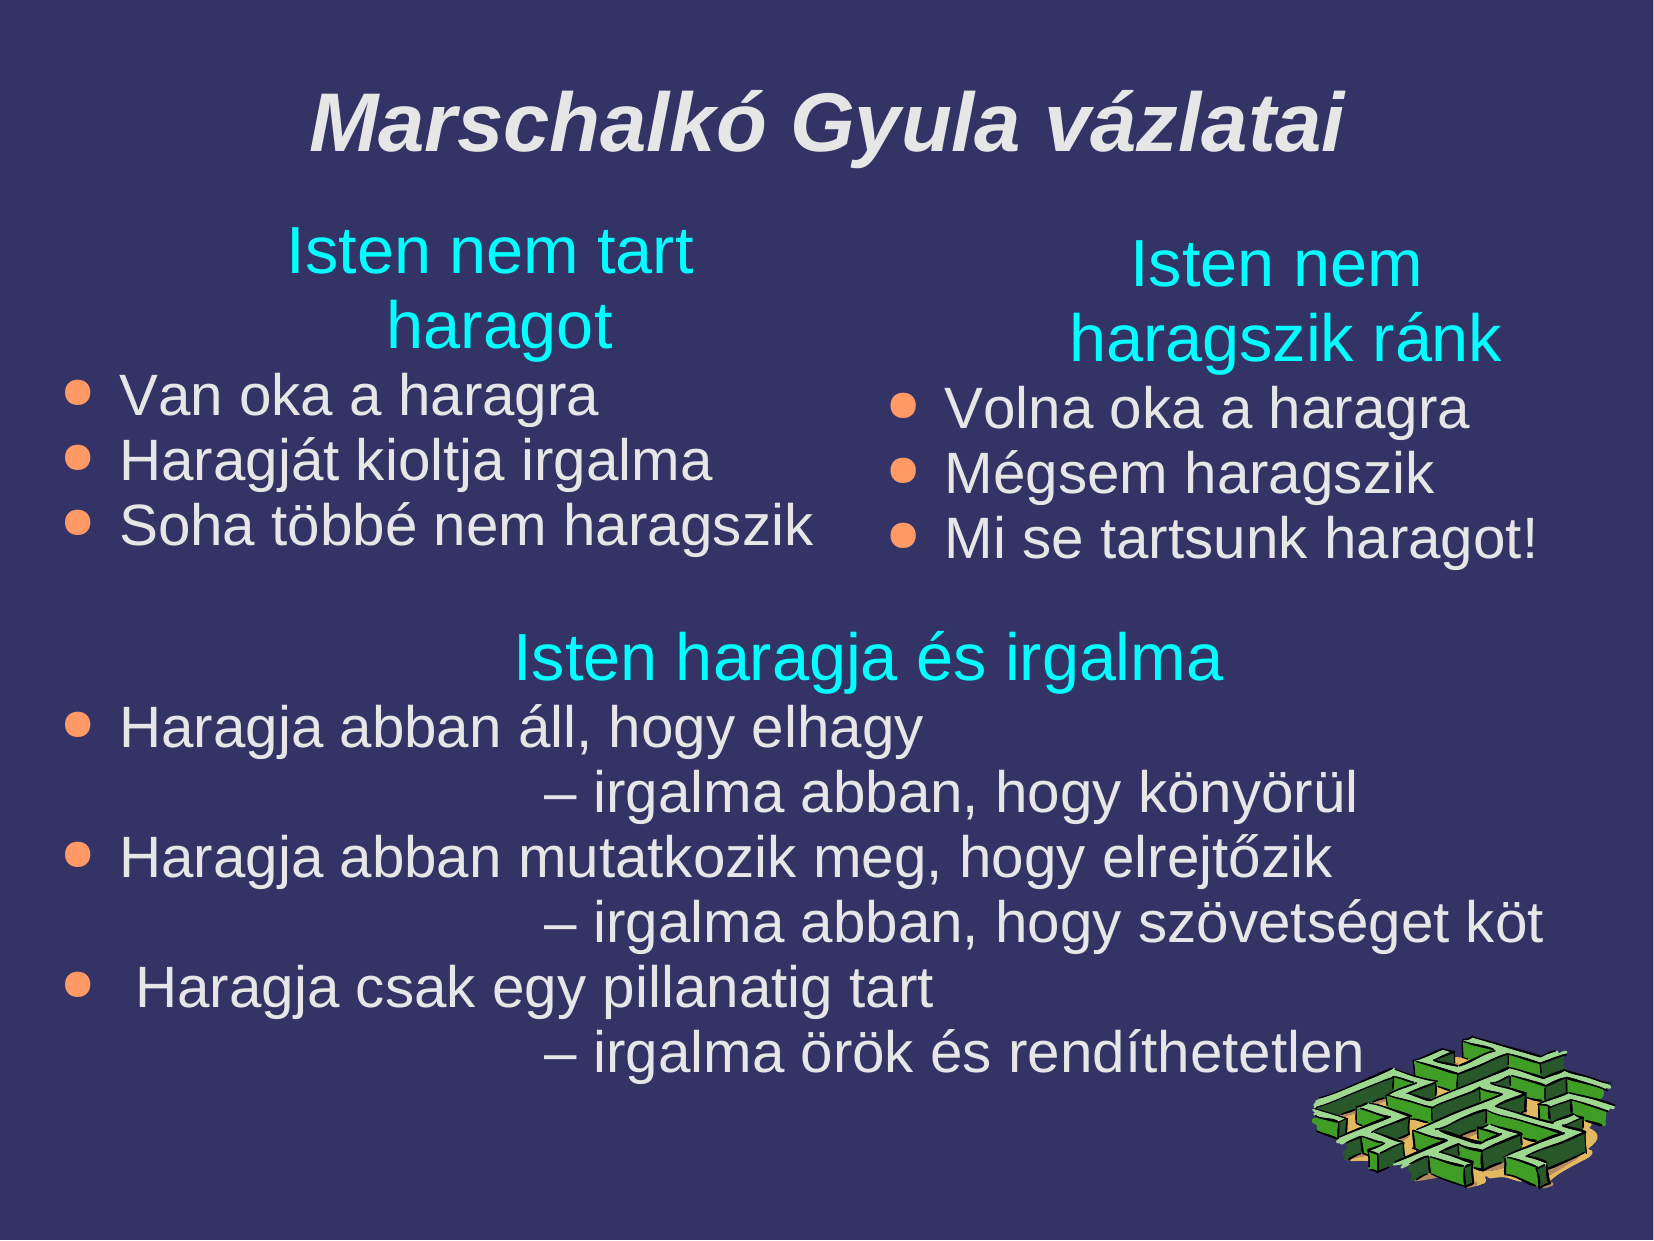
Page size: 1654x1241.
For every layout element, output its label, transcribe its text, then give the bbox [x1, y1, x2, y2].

list Isten haragja és irgalma Haragja abban áll, hogy elhagy – irgalma abban, hogy könyörül Haragja abban mutatkozik meg, hogy elrejtőzik – irgalma abban, hogy szövetséget köt Haragja csak egy pillanatig tart – irgalma örök és rendíthetetlen [60, 620, 1595, 1182]
title Marschalkó Gyula vázlatai [121, 19, 1534, 227]
list Isten nem haragszik ránk Volna oka a haragra Mégsem haragszik Mi se tartsunk haragot! [885, 226, 1604, 571]
list Isten nem tart haragot Van oka a haragra Haragját kioltja irgalma Soha többé nem haragszik [60, 212, 857, 557]
